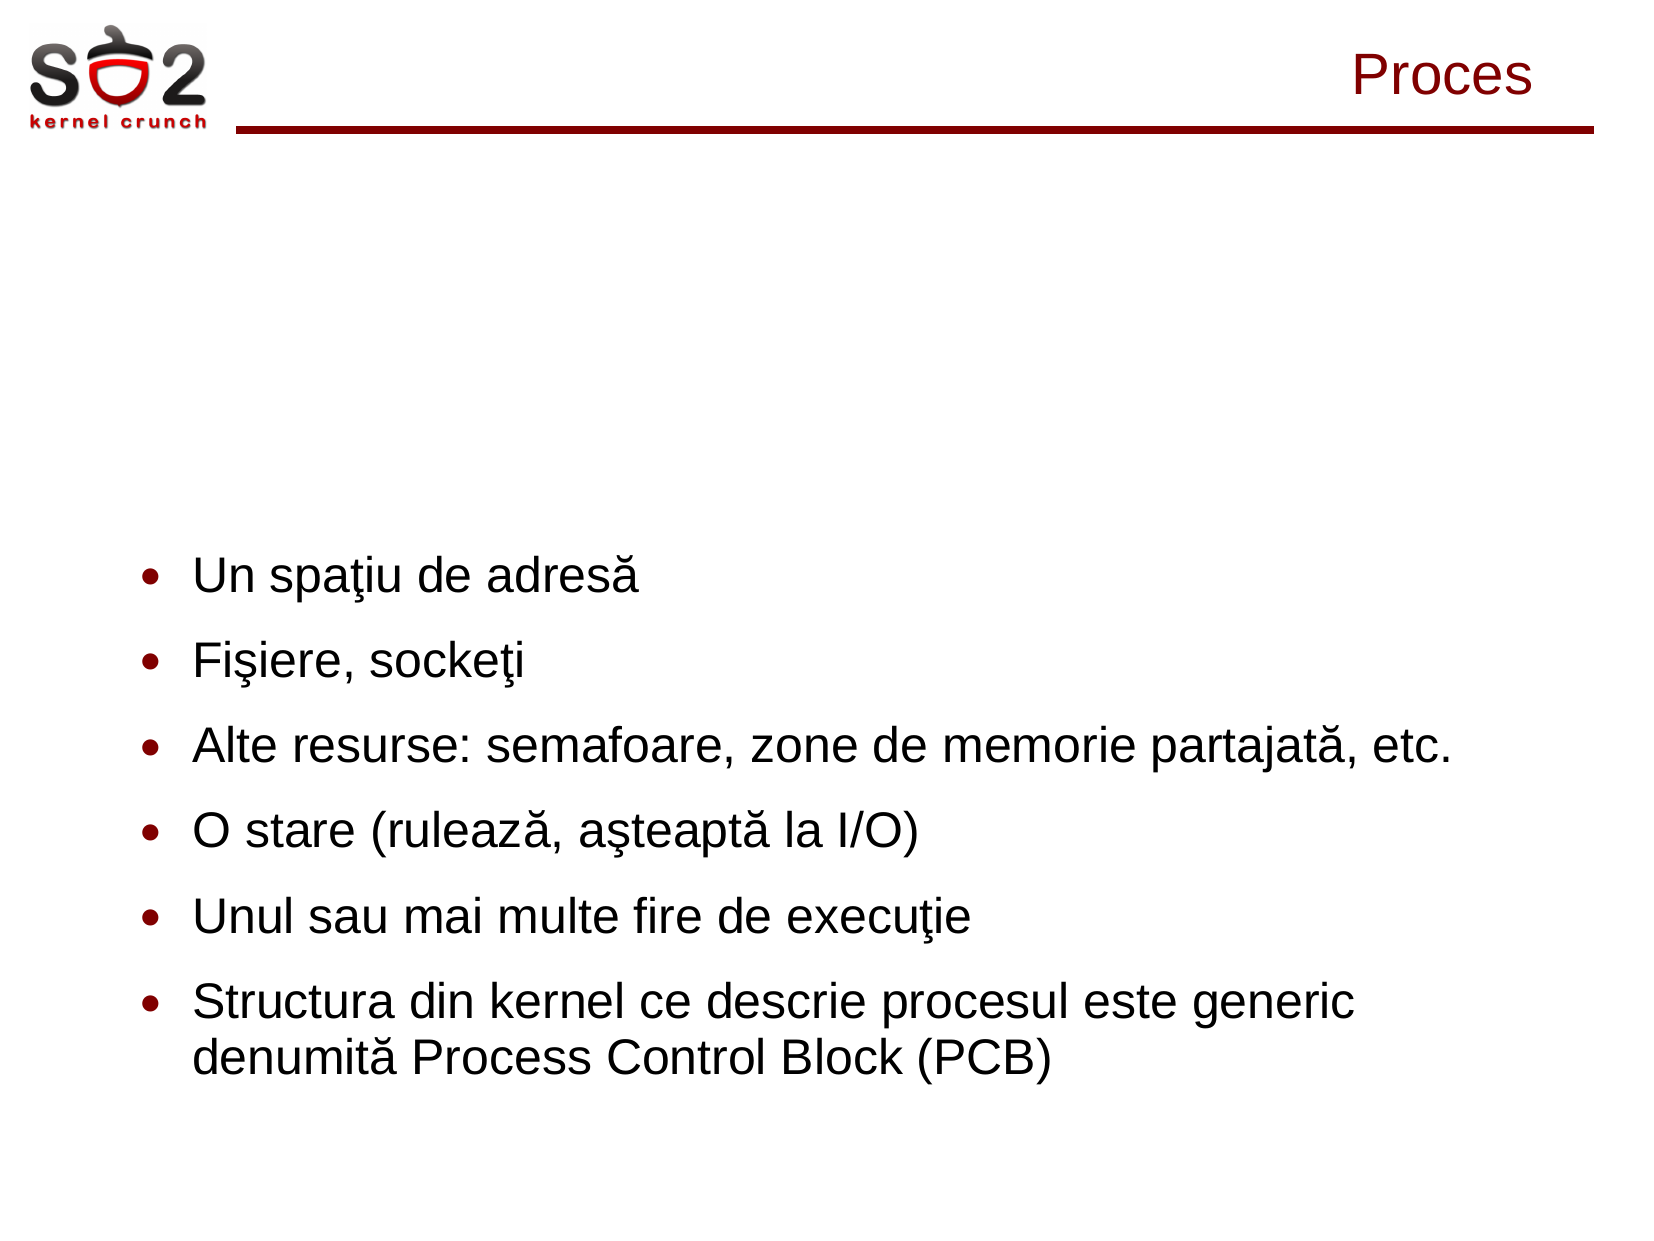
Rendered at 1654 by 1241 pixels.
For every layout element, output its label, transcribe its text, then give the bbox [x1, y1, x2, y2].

list Un spaţiu de adresă Fişiere, sockeţi Alte resurse: semafoare, zone de memorie partajată, etc. O stare (rulează, aşteaptă la I/O) Unul sau mai multe fire de execuţie Structura din kernel ce descrie procesul este generic denumită Process Control Block (PCB) [121, 406, 1534, 1226]
title Proces [121, 0, 1534, 148]
picture [29, 23, 121, 130]
